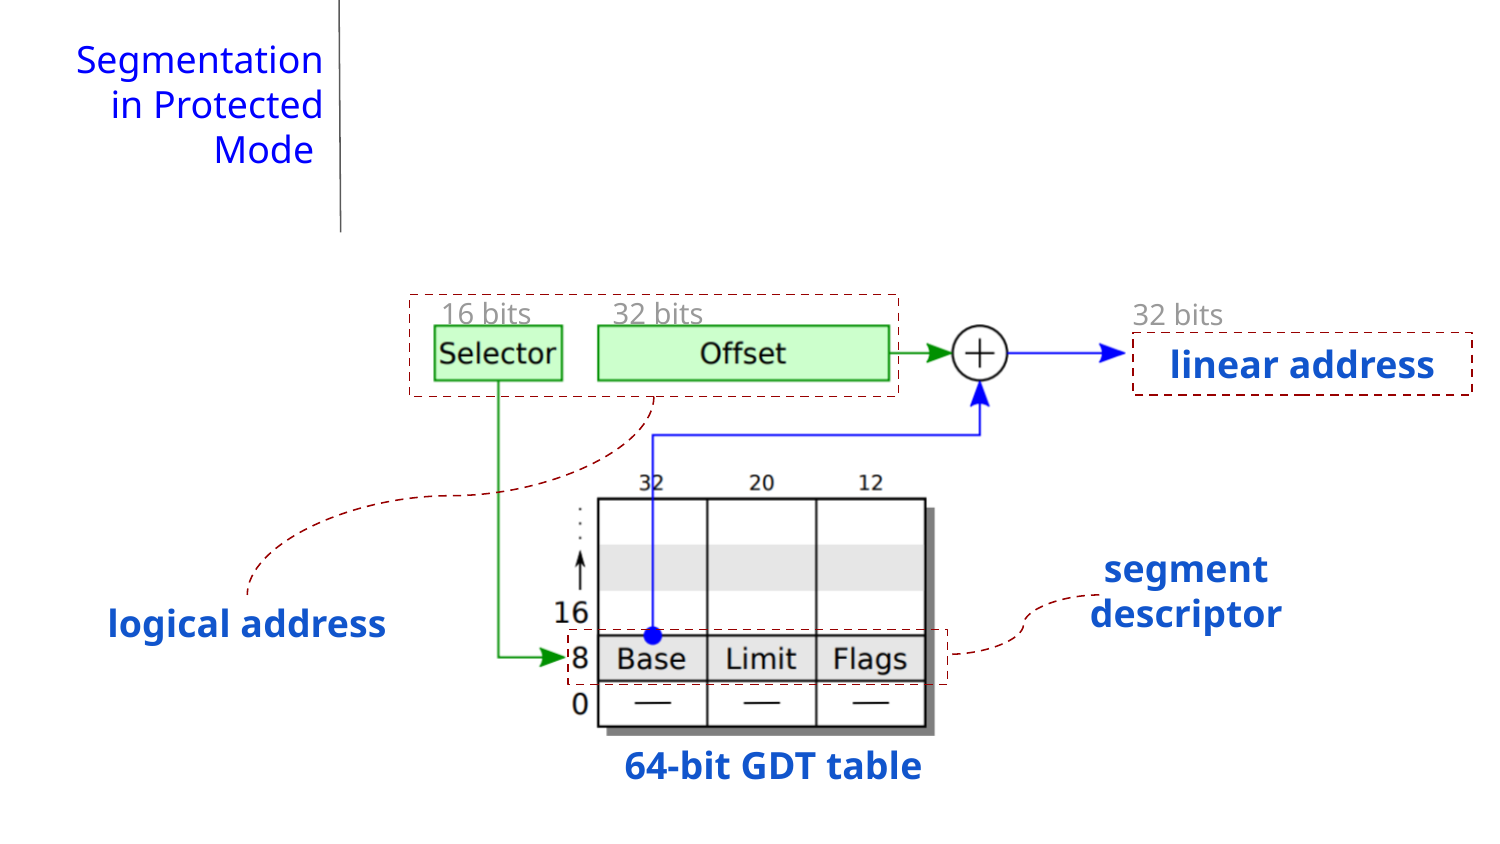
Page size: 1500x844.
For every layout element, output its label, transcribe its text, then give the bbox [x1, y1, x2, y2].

text_box linear address [1132, 332, 1472, 396]
text_box logical address [8, 594, 486, 650]
picture [1096, 618, 1105, 623]
picture [428, 319, 1138, 737]
text_box segment descriptor [1044, 562, 1328, 618]
text_box 32 bits [597, 294, 721, 332]
text_box 32 bits [1117, 295, 1253, 333]
text_box Segmentation in Protected Mode [0, 0, 339, 208]
text_box 64-bit GDT table [535, 736, 1012, 792]
text_box 16 bits [425, 294, 549, 332]
